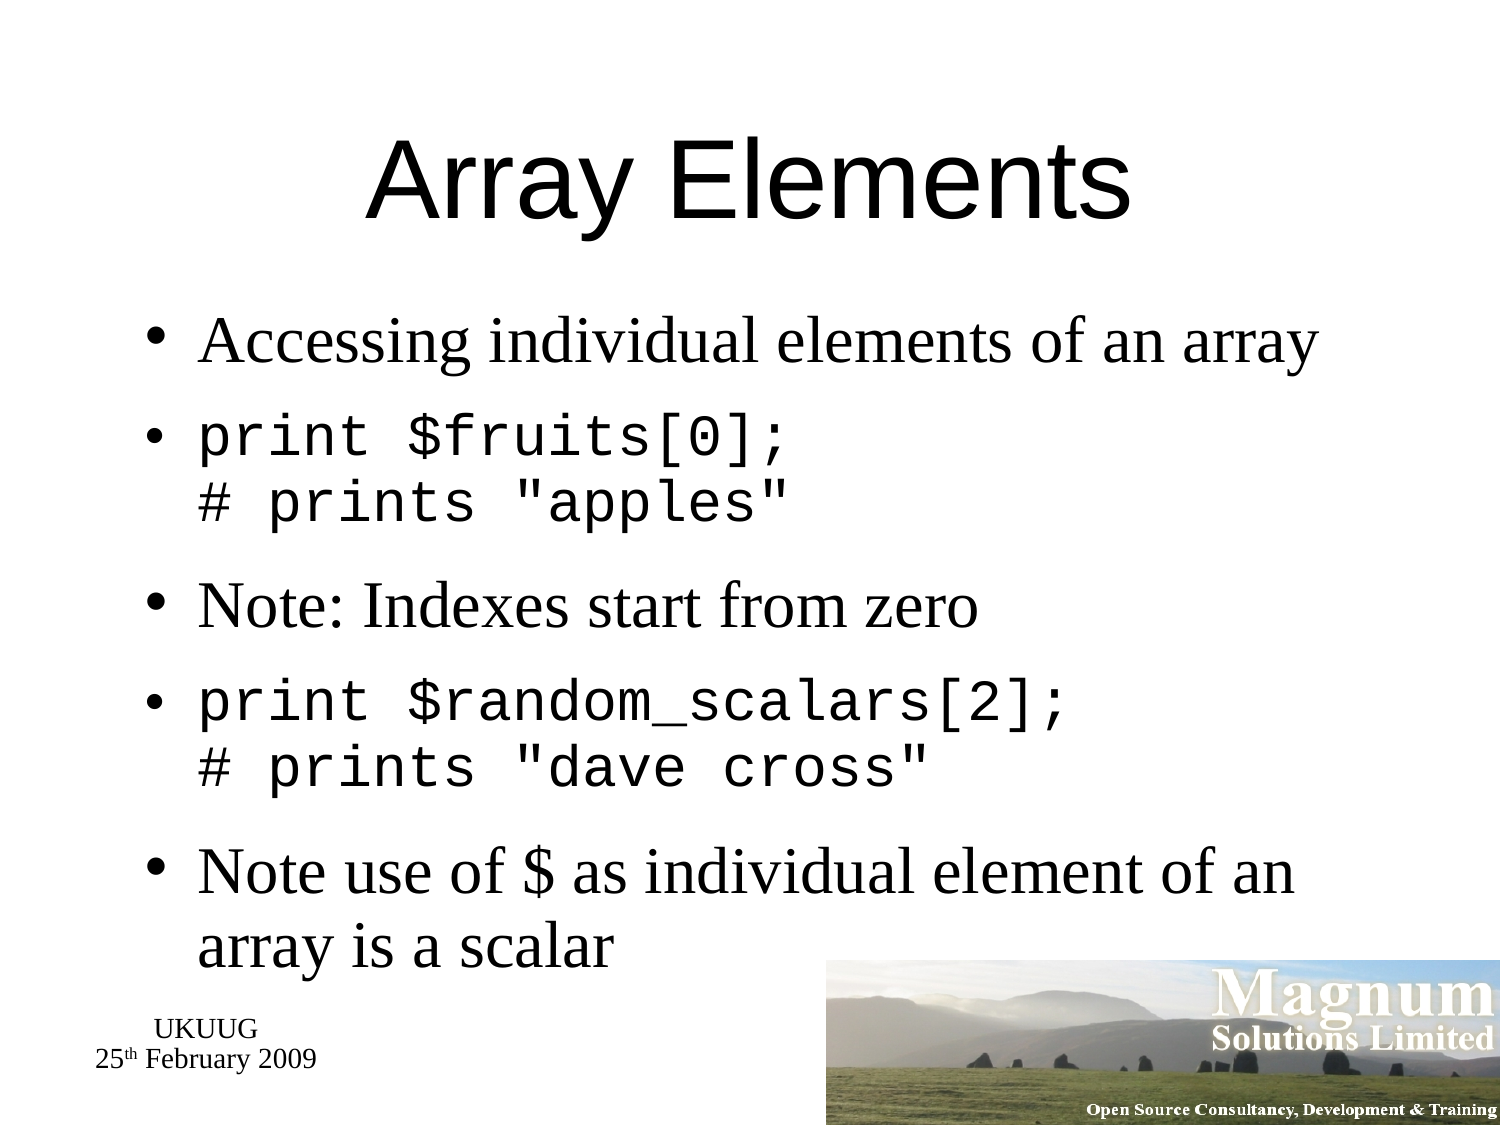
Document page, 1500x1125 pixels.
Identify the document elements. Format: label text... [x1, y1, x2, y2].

title Array Elements [112, 62, 1388, 250]
picture [826, 960, 1500, 1125]
list Accessing individual elements of an array print $fruits[0]; # prints "apples" Note: Indexes start from zero print $random_scalars[2]; # prints "dave cross" Note use of $ as individual element of an array is a scalar [112, 295, 1388, 1013]
